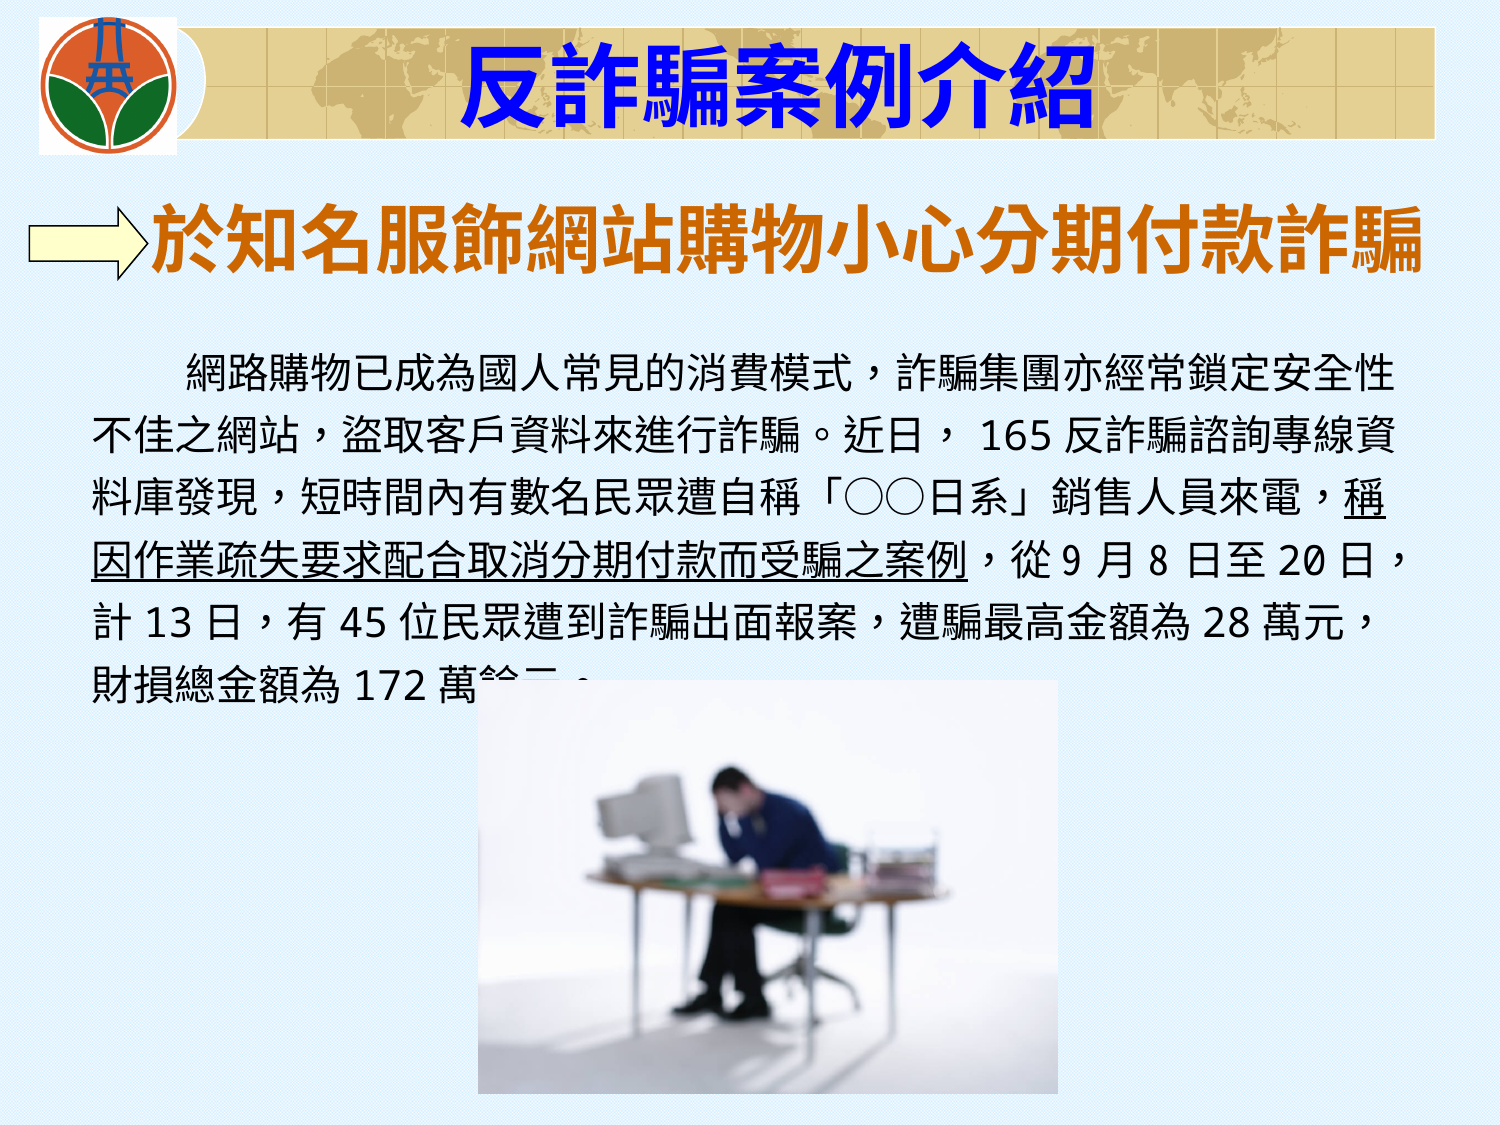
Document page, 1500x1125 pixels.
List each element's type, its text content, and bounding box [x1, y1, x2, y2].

text_box 於知名服飾網站購物小心分期付款詐騙 [135, 172, 1471, 303]
text_box 網路購物已成為國人常見的消費模式，詐騙集團亦經常鎖定安全性不佳之網站，盜取客戶資料來進行詐騙。近日，165反詐騙諮詢專線資料庫發現，短時間內有數名民眾遭自稱「○○日系」銷售人員來電，稱因作業疏失要求配合取消分期付款而受騙之案例，從9月8日至20日，計13日，有45位民眾遭到詐騙出面報案，遭騙最高金額為28萬元，財損總金額為172萬餘元。 [76, 326, 1436, 717]
picture [0, 0, 1500, 1125]
text_box [29, 208, 148, 279]
text_box 反詐騙案例介紹 [442, 19, 1117, 149]
